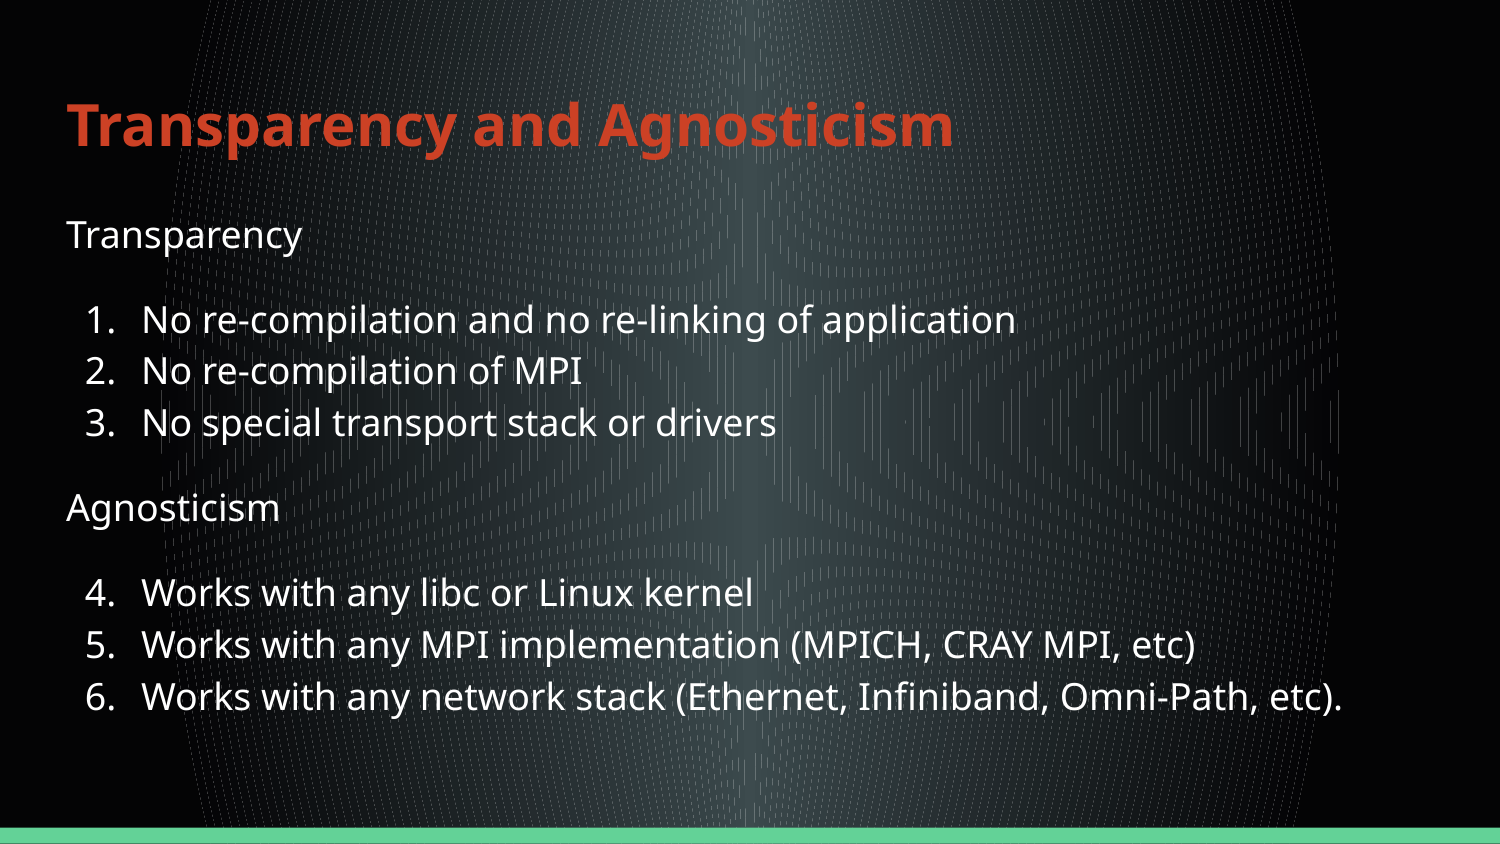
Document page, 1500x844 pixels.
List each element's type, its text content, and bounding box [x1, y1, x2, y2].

list Transparency No re-compilation and no re-linking of application No re-compilation of MPI No special transport stack or drivers Agnosticism Works with any libc or Linux kernel Works with any MPI implementation (MPICH, CRAY MPI, etc) Works with any network stack (Ethernet, Infiniband, Omni-Path, etc). [51, 189, 1449, 771]
title Transparency and Agnosticism [51, 72, 1449, 167]
